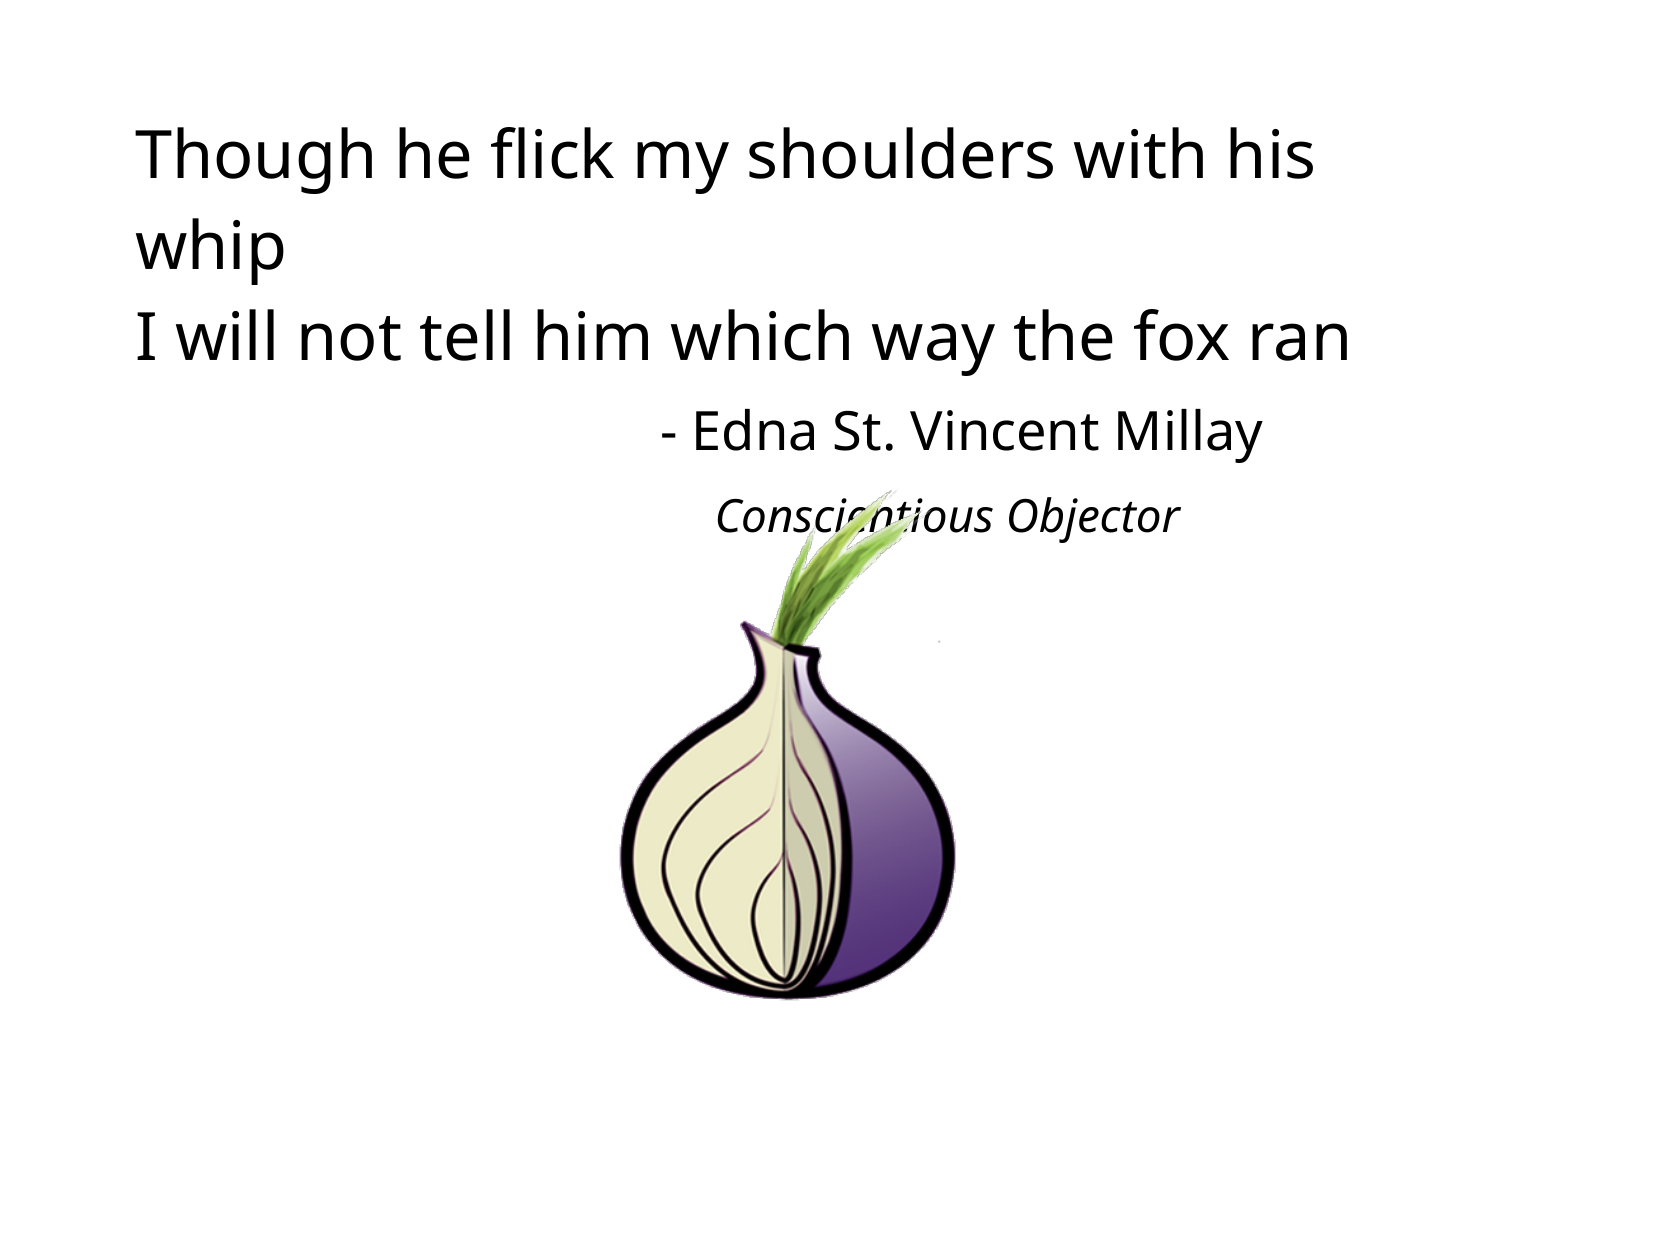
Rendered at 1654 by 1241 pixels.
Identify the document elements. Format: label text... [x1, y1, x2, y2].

picture [521, 479, 1062, 1051]
text_box Though he flick my shoulders with his whip I will not tell him which way the fox ran - Edna St. Vincent Millay Conscientious Objector [120, 99, 1463, 434]
